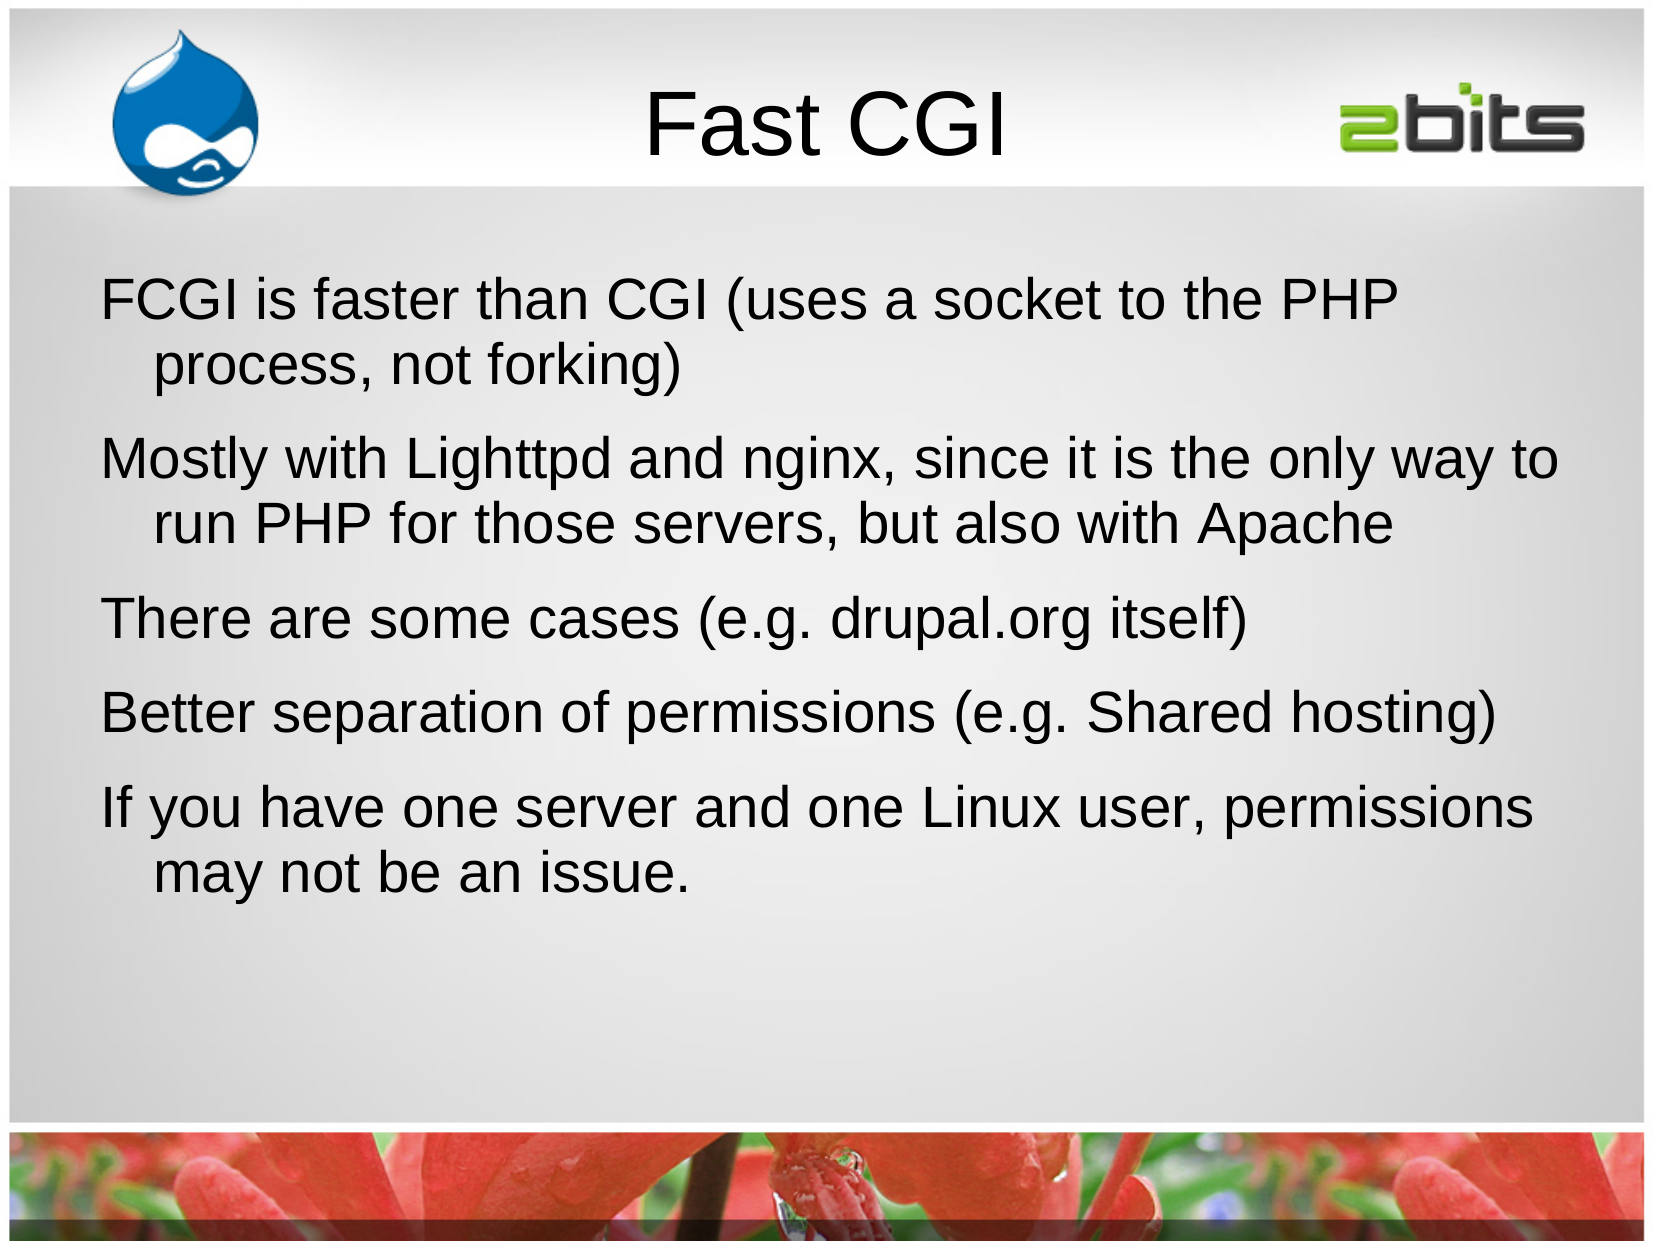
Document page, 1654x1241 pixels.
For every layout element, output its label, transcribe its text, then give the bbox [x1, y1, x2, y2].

picture [0, 0, 1654, 1241]
title Fast CGI [82, 27, 1571, 220]
list FCGI is faster than CGI (uses a socket to the PHP process, not forking) Mostly with Lighttpd and nginx, since it is the only way to run PHP for those servers, but also with Apache There are some cases (e.g. drupal.org itself) Better separation of permissions (e.g. Shared hosting) If you have one server and one Linux user, permissions may not be an issue. [82, 266, 1571, 1077]
